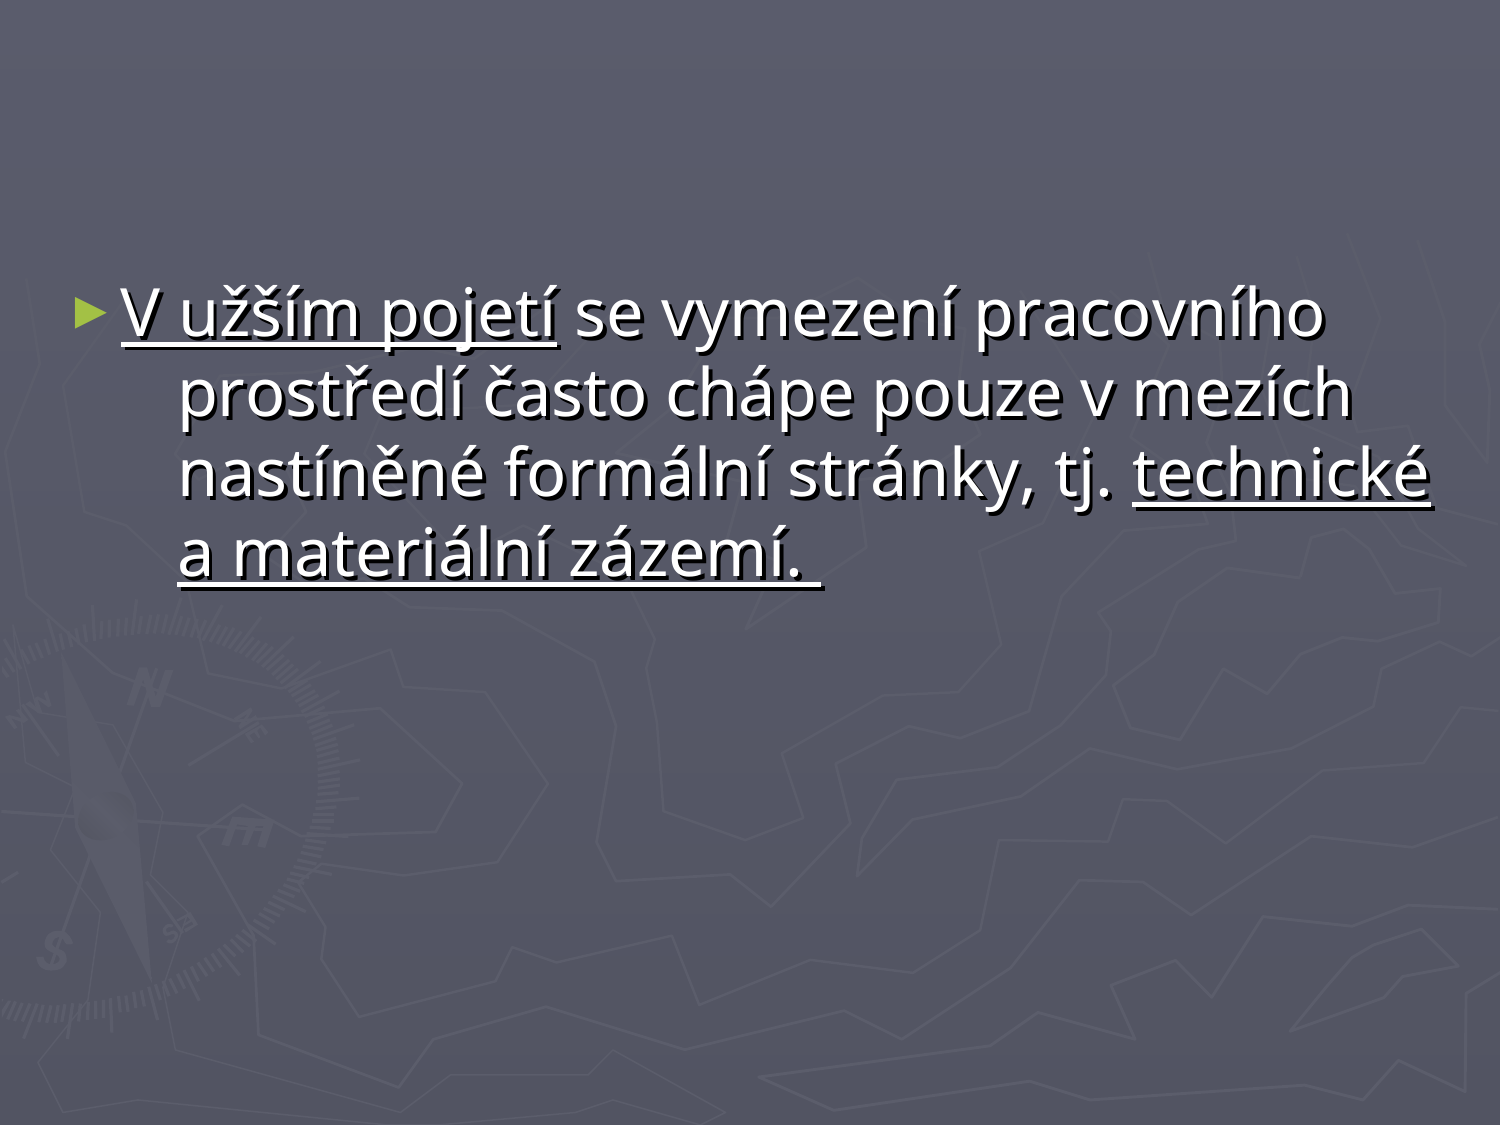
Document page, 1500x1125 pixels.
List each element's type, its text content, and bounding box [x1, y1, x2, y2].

list V užším pojetí se vymezení pracovního prostředí často chápe pouze v mezích nastíněné formální stránky, tj. technické a materiální zázemí. [49, 262, 1451, 1001]
